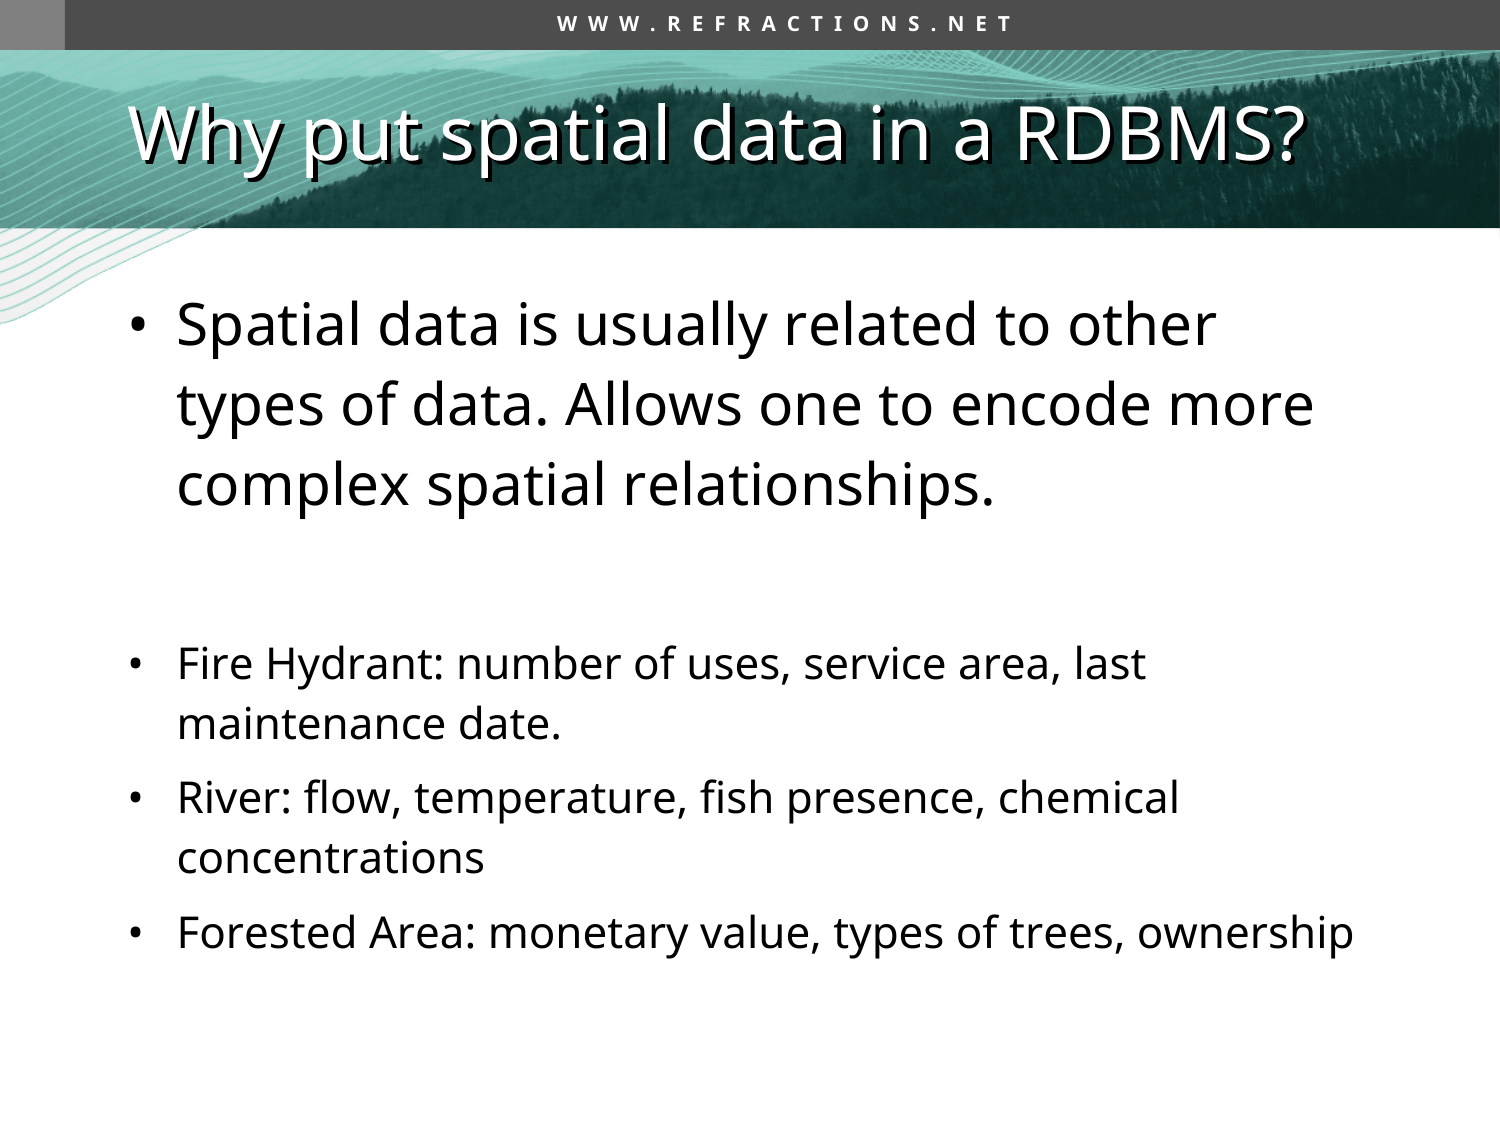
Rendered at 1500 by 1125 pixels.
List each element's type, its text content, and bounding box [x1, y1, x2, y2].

title Why put spatial data in a RDBMS? [112, 49, 1388, 213]
picture [0, 50, 1500, 325]
list Spatial data is usually related to other types of data. Allows one to encode more complex spatial relationships. Fire Hydrant: number of uses, service area, last maintenance date. River: flow, temperature, fish presence, chemical concentrations Forested Area: monetary value, types of trees, ownership [112, 275, 1388, 970]
